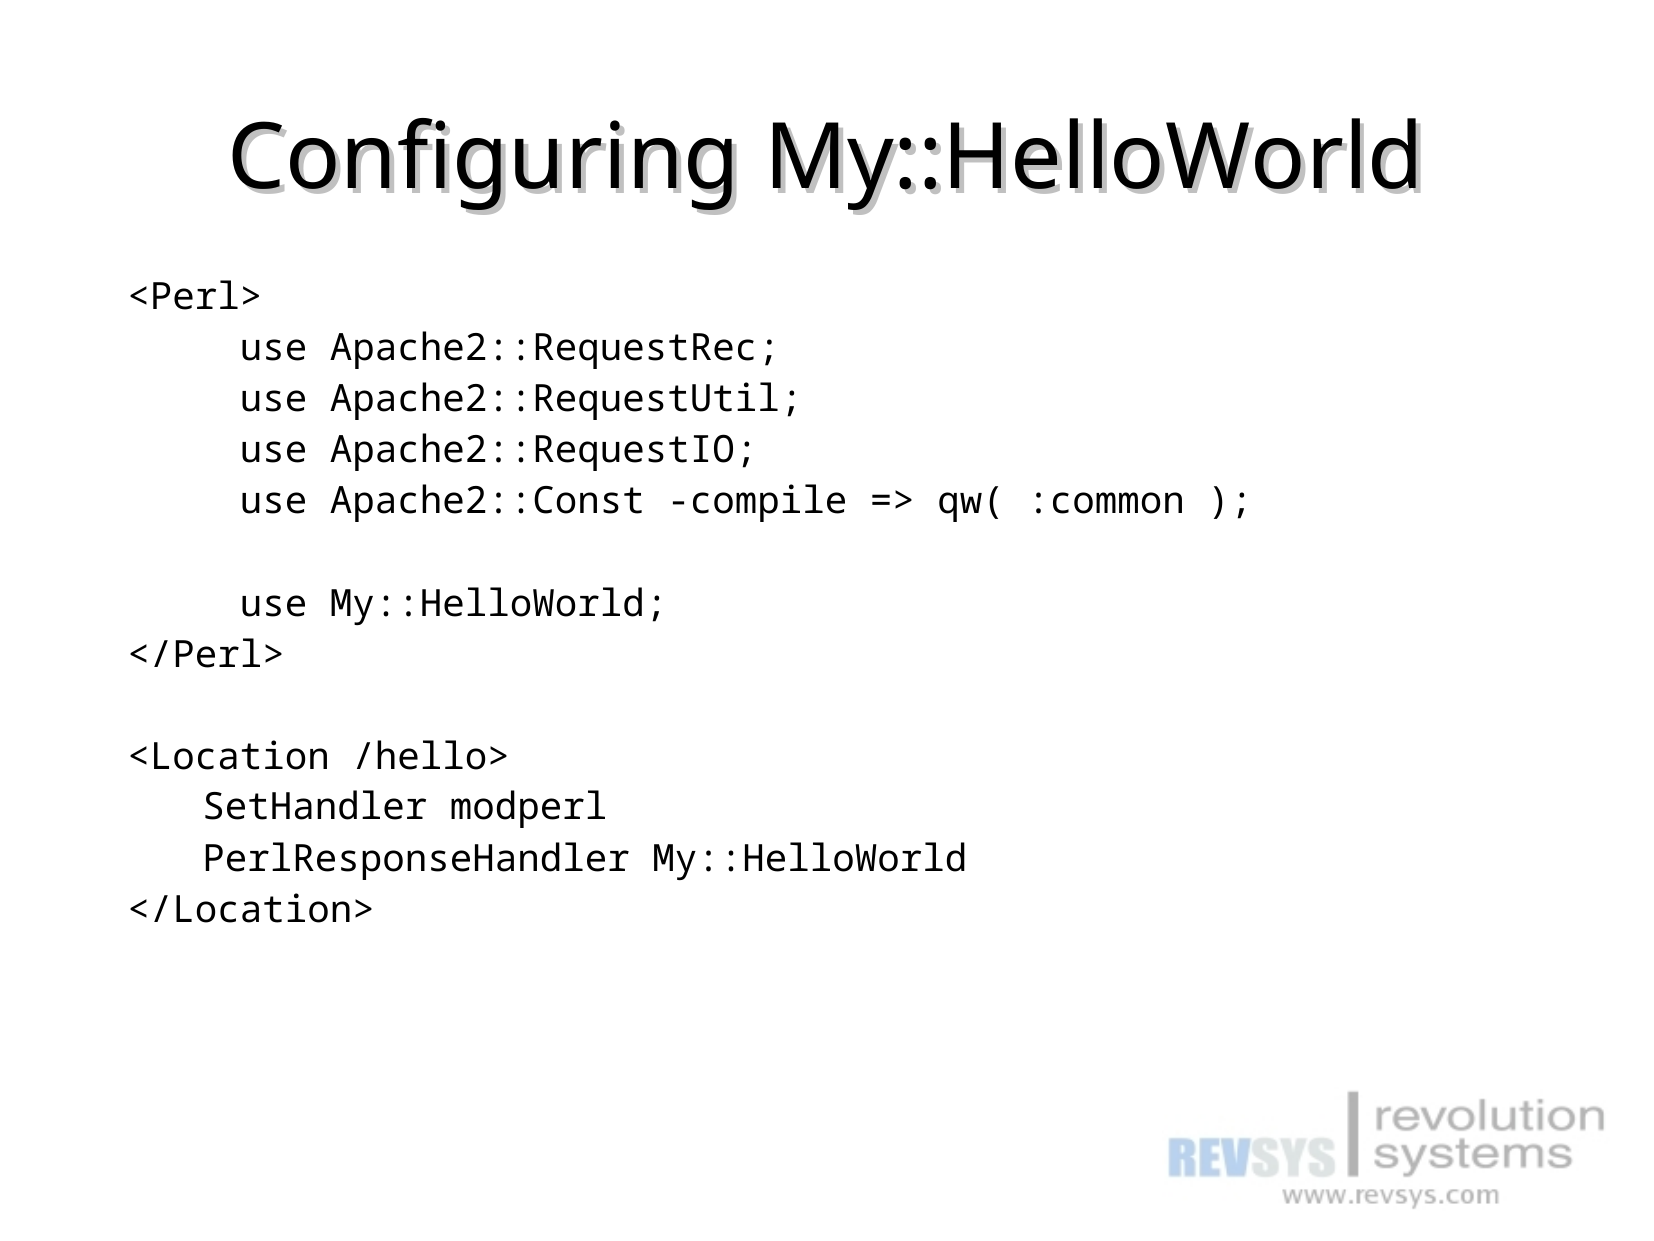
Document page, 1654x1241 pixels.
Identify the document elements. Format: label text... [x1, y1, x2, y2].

picture [1162, 1087, 1613, 1211]
text_box <Perl> use Apache2::RequestRec; use Apache2::RequestUtil; use Apache2::RequestIO; use Apache2::Const -compile => qw( :common ); use My::HelloWorld; </Perl> <Location /hello> SetHandler modperl PerlResponseHandler My::HelloWorld </Location> [112, 262, 1538, 929]
title Configuring My::HelloWorld [82, 49, 1571, 257]
